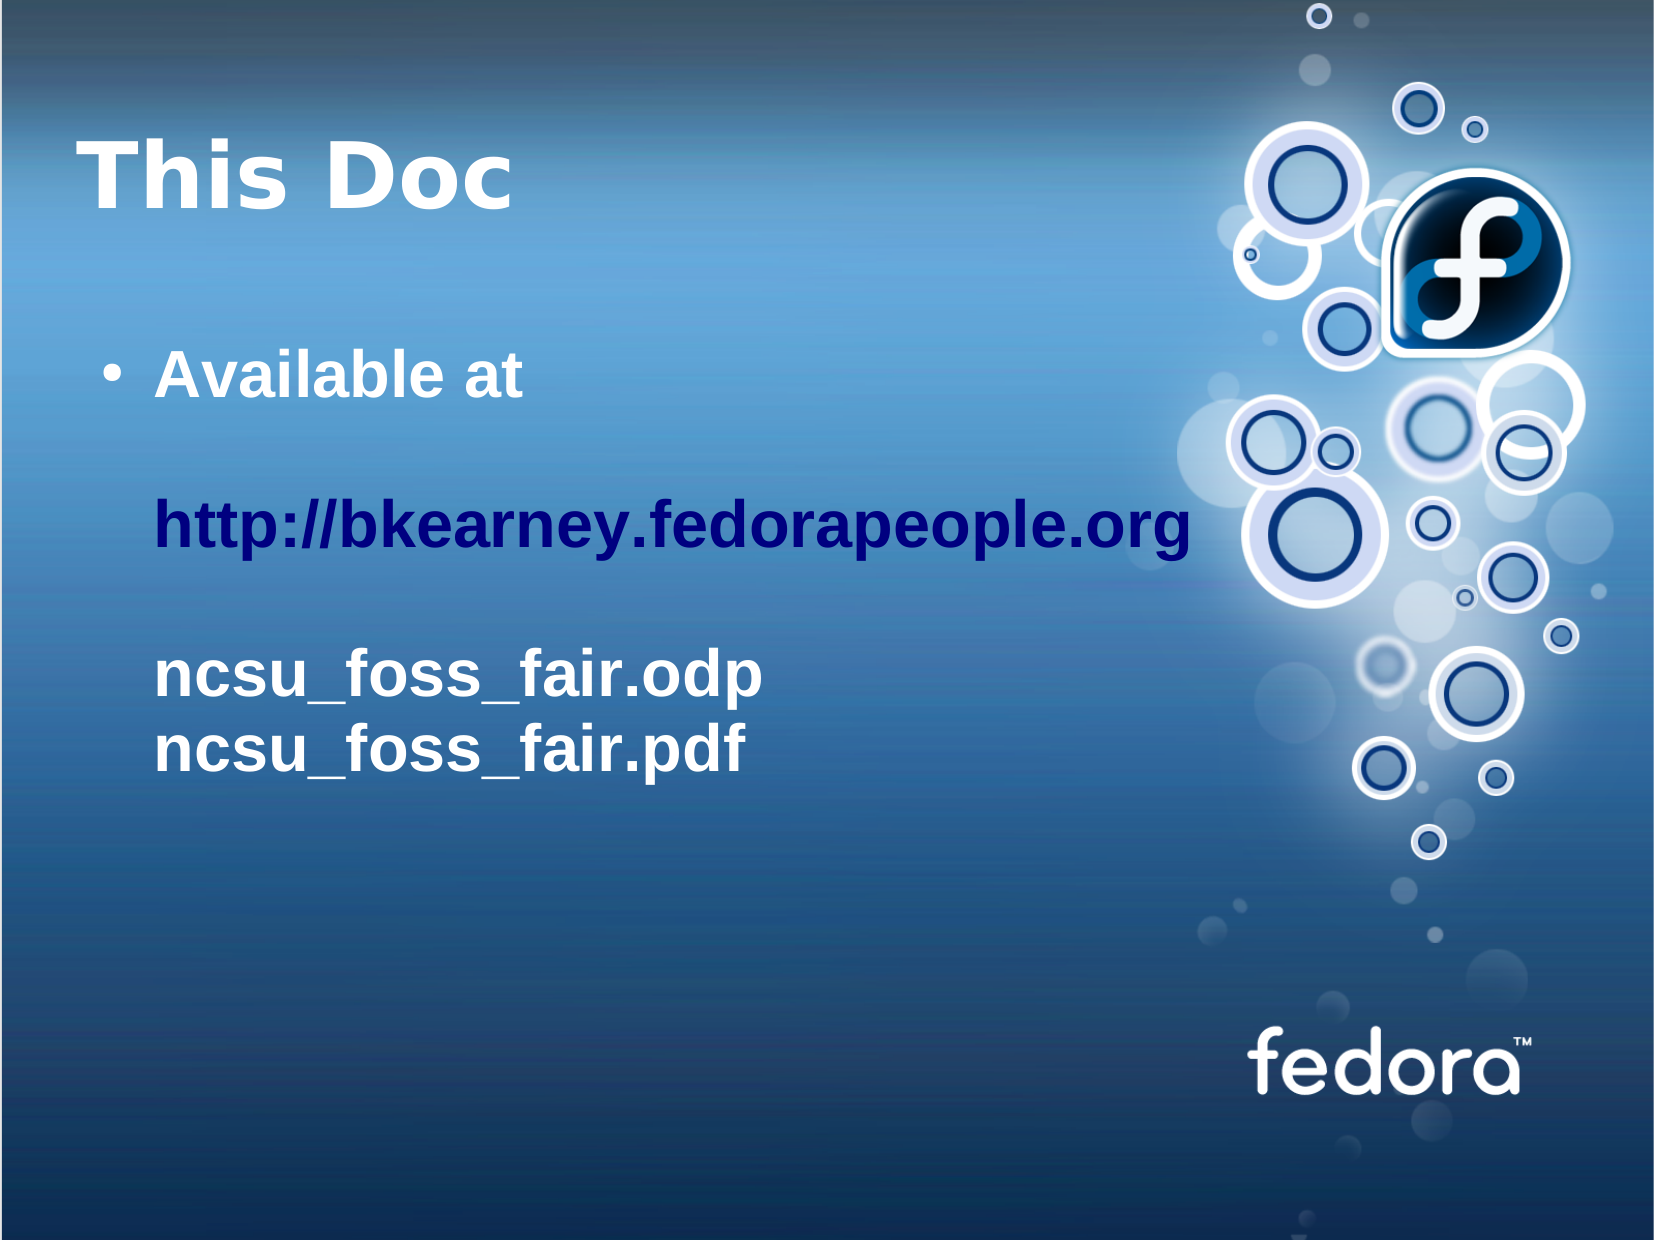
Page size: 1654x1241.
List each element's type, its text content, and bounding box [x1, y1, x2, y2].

list Available at http://bkearney.fedorapeople.org ncsu_foss_fair.odp ncsu_foss_fair.pdf [82, 337, 1388, 1142]
picture [1, 0, 1654, 1240]
title This Doc [76, 80, 1565, 273]
